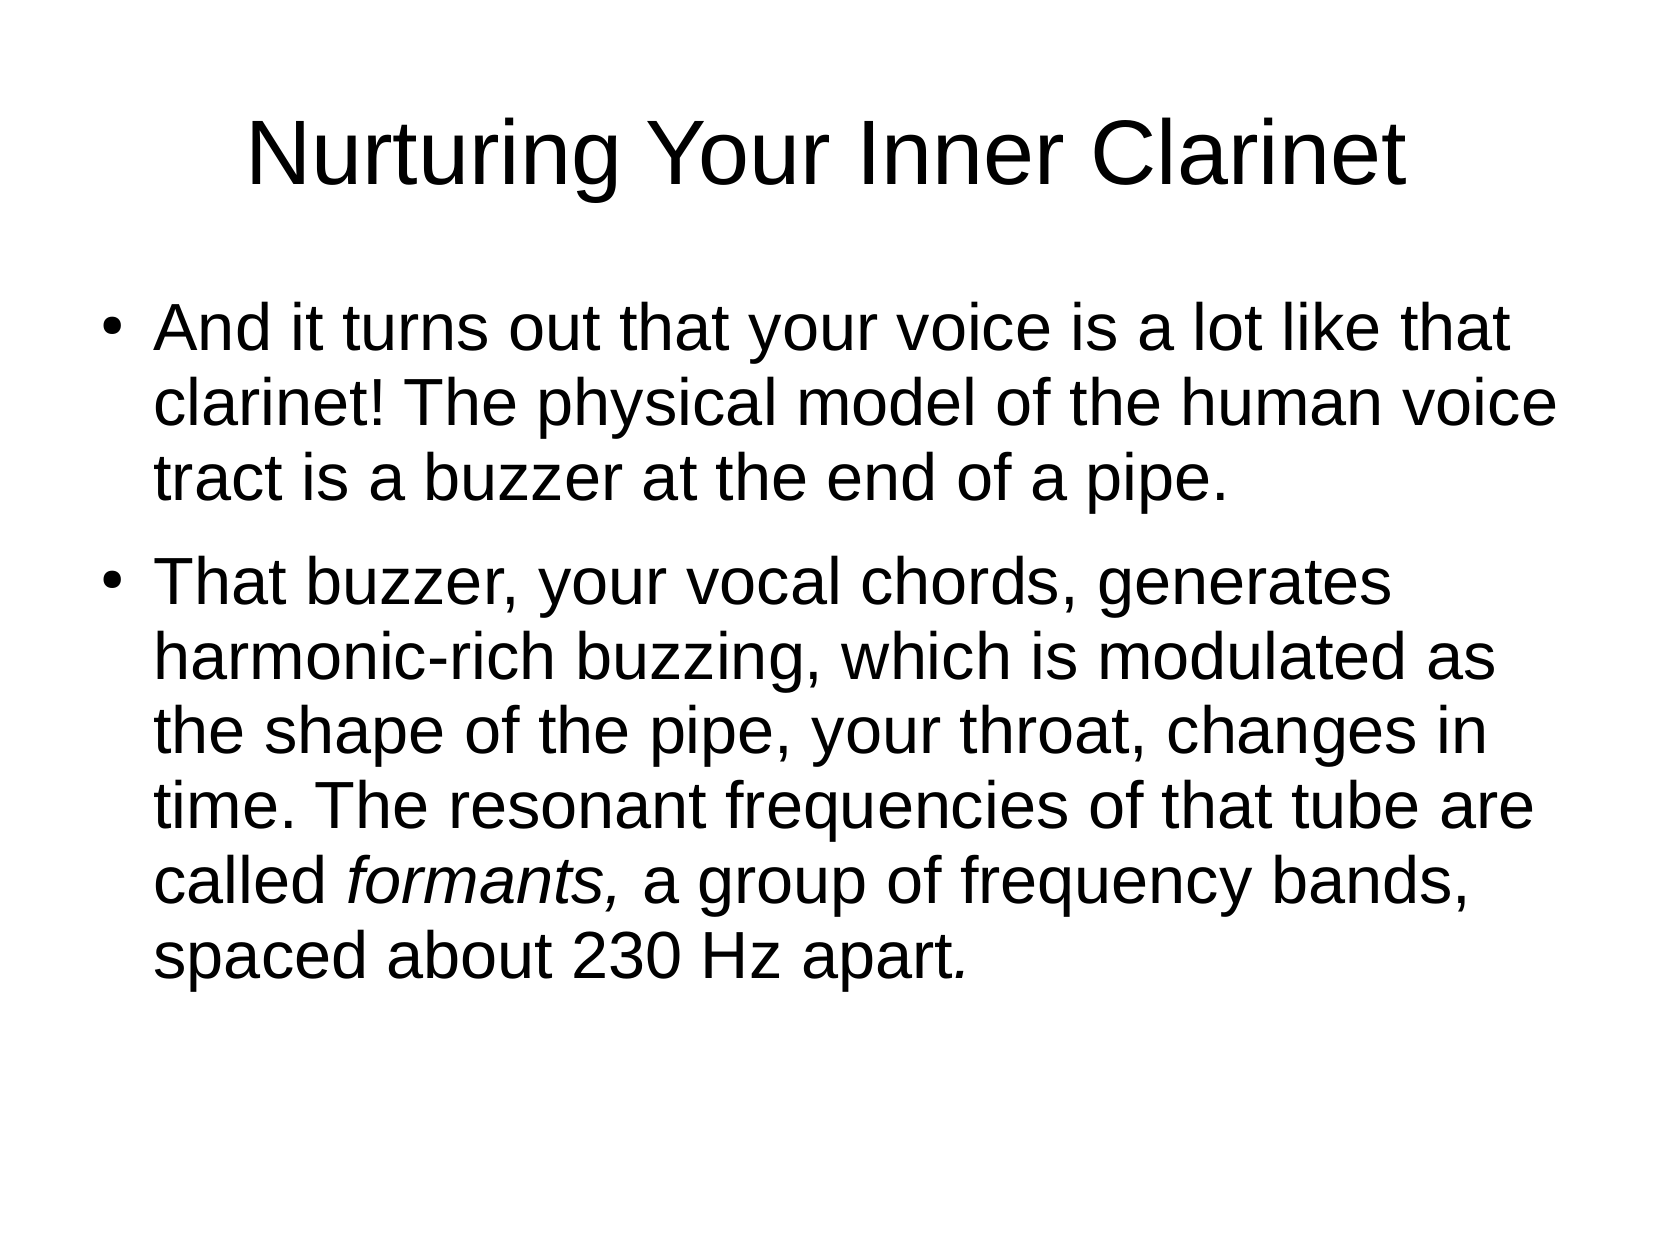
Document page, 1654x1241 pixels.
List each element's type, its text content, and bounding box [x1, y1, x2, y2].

title Nurturing Your Inner Clarinet [82, 56, 1571, 250]
list And it turns out that your voice is a lot like that clarinet! The physical model of the human voice tract is a buzzer at the end of a pipe. That buzzer, your vocal chords, generates harmonic-rich buzzing, which is modulated as the shape of the pipe, your throat, changes in time. The resonant frequencies of that tube are called formants, a group of frequency bands, spaced about 230 Hz apart. [82, 290, 1571, 1109]
